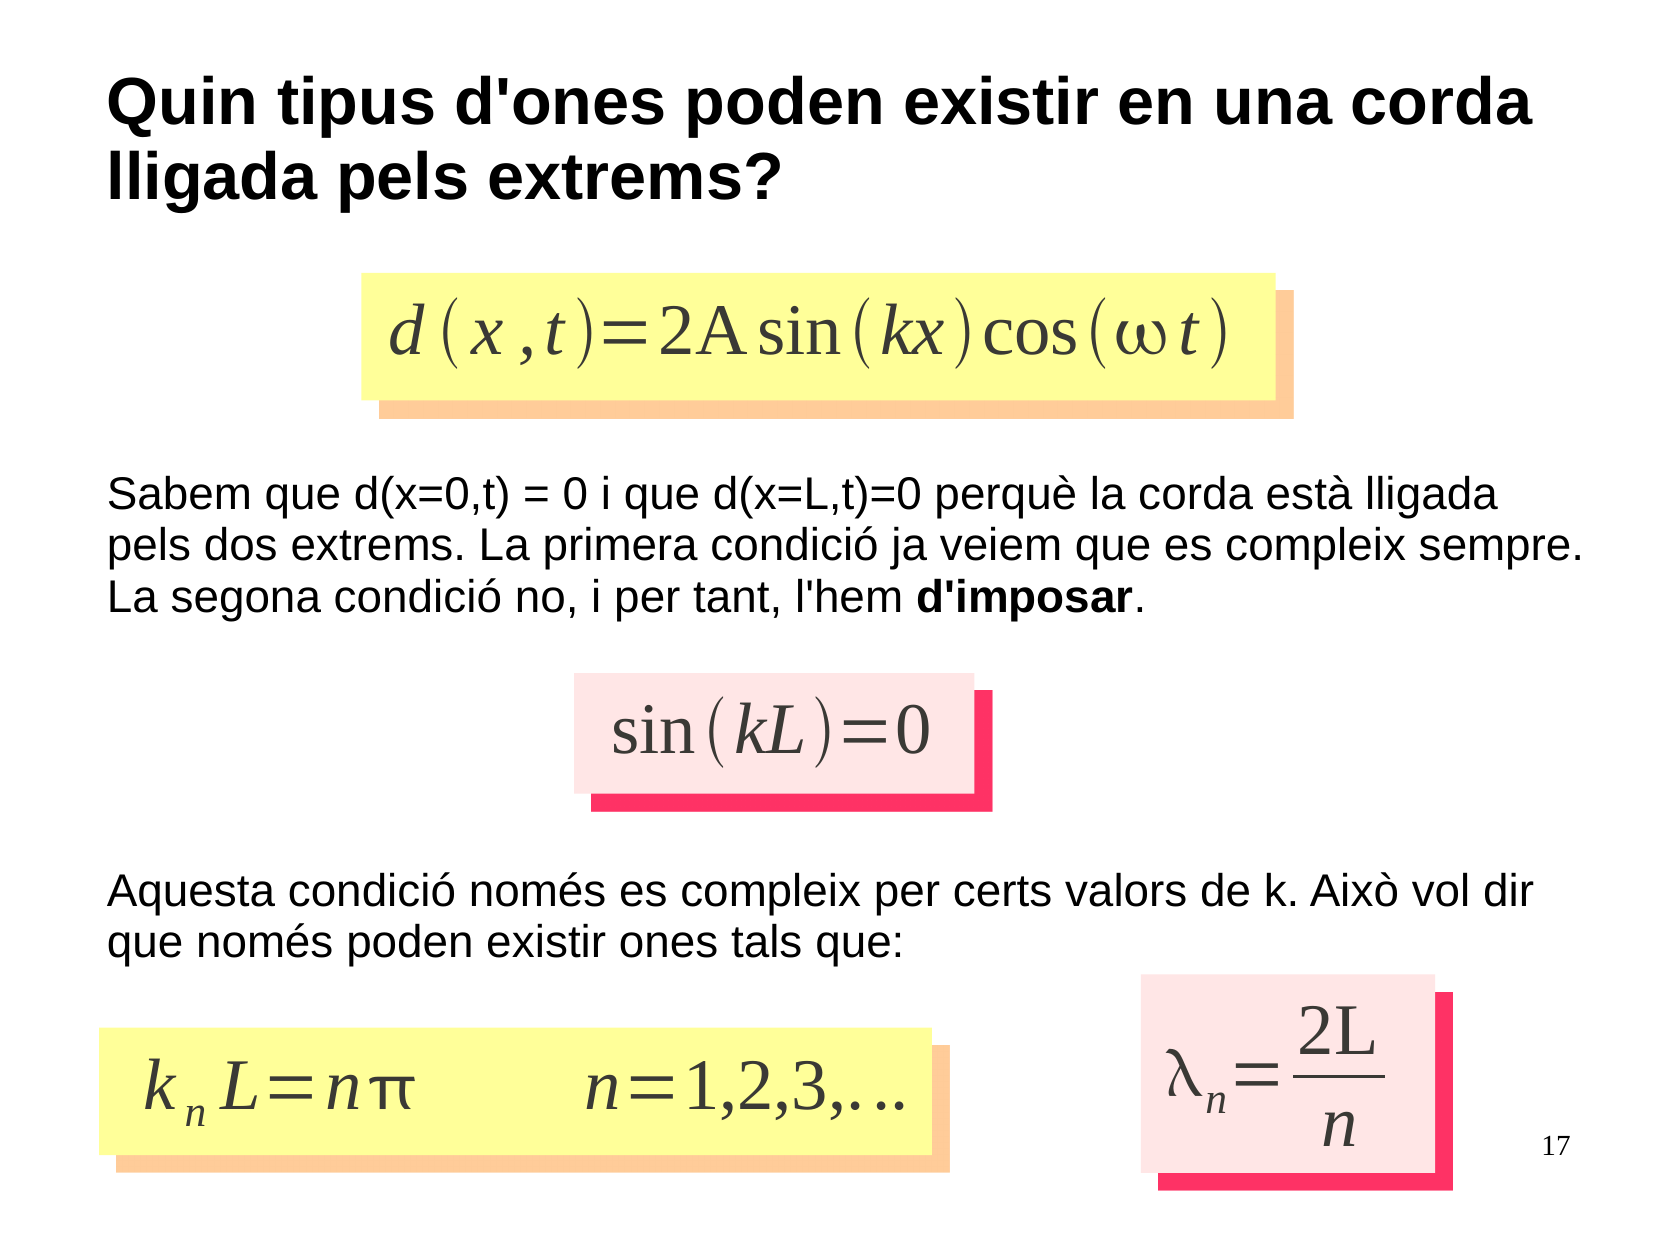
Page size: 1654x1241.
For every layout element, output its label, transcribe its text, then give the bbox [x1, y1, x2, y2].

text_box Quin tipus d'ones poden existir en una corda lligada pels extrems? [92, 56, 1560, 222]
text_box [99, 1027, 932, 1156]
chart [604, 689, 939, 773]
text_box Aquesta condició només es compleix per certs valors de k. Això vol dir que només poden existir ones tals que: [92, 857, 1574, 975]
text_box [361, 272, 1276, 401]
text_box [574, 673, 975, 794]
chart [380, 290, 1237, 374]
chart [134, 1045, 915, 1137]
chart [1157, 990, 1395, 1163]
text_box [1140, 974, 1436, 1173]
text_box Sabem que d(x=0,t) = 0 i que d(x=L,t)=0 perquè la corda està lligada pels dos extrems. La primera condició ja veiem que es compleix sempre. La segona condició no, i per tant, l'hem d'imposar. [92, 460, 1602, 630]
